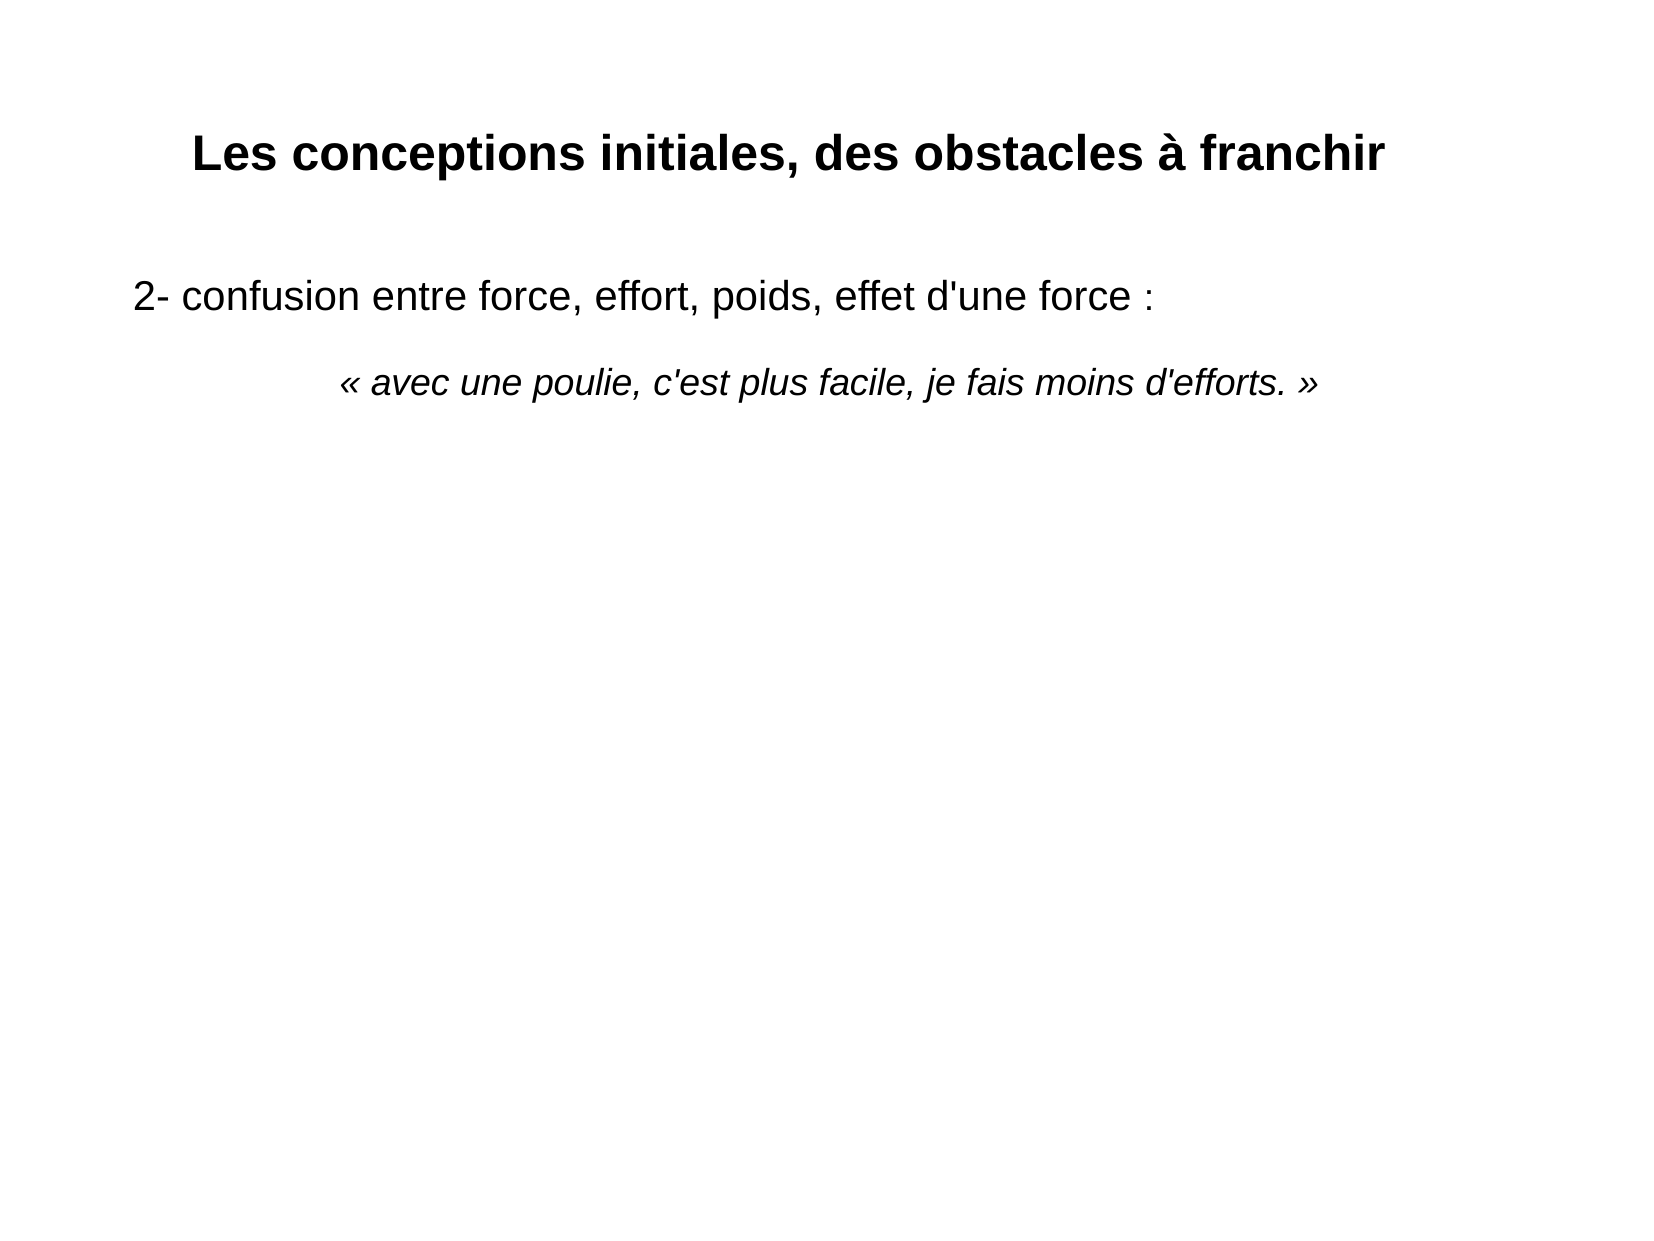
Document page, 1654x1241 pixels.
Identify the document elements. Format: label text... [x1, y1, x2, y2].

text_box « avec une poulie, c'est plus facile, je fais moins d'efforts. » [324, 354, 1565, 454]
text_box Les conceptions initiales, des obstacles à franchir [177, 118, 1506, 190]
text_box 2- confusion entre force, effort, poids, effet d'une force : [118, 265, 1536, 328]
